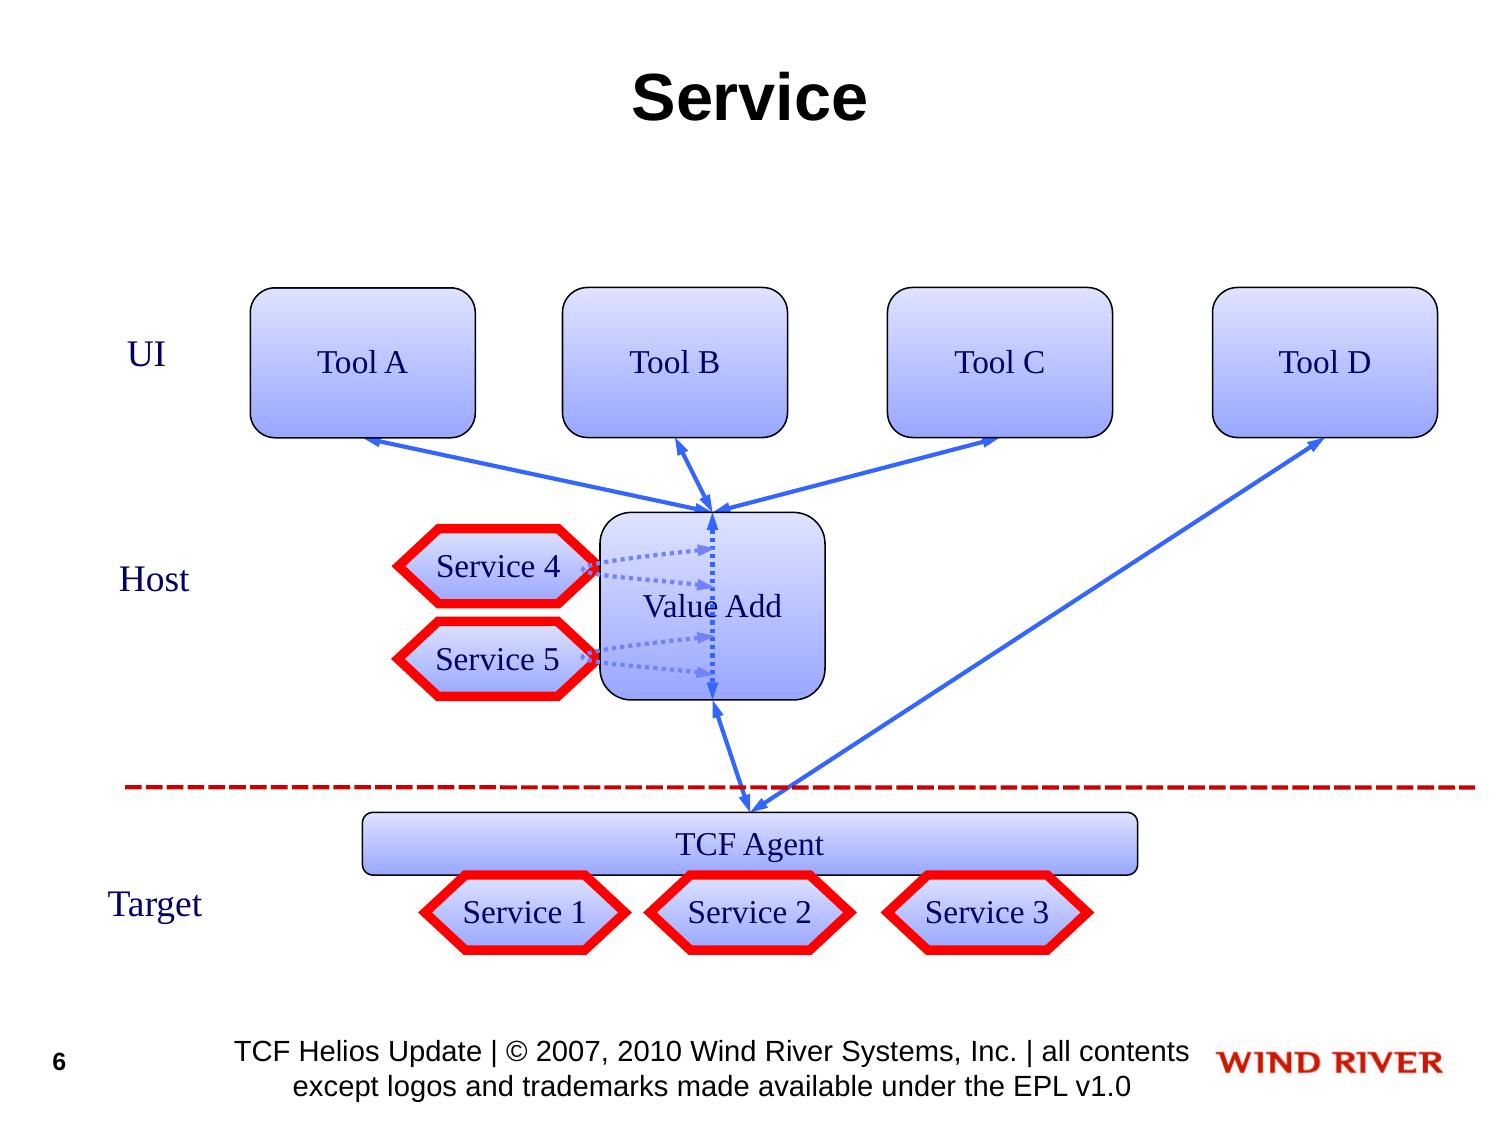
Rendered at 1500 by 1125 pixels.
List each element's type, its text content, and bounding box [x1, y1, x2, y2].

text_box Tool A [250, 287, 476, 438]
text_box [37, 1037, 187, 1113]
text_box Tool B [562, 287, 788, 438]
title Service [37, 37, 1463, 150]
text_box Host [104, 549, 205, 607]
text_box Service 3 [887, 875, 1088, 951]
text_box Tool C [887, 287, 1113, 438]
text_box Target [92, 875, 218, 933]
text_box Service 2 [650, 875, 851, 951]
text_box Service 5 [397, 621, 598, 697]
text_box Service 4 [398, 528, 599, 604]
text_box Tool D [1212, 287, 1438, 438]
text_box TCF Helios Update | © 2007, 2010 Wind River Systems, Inc. | all contents except logos and trademarks made available under the EPL v1.0 [187, 1025, 1238, 1125]
text_box Service 1 [425, 875, 626, 951]
text_box TCF Agent [362, 812, 1138, 876]
text_box Value Add [600, 512, 826, 700]
text_box UI [111, 324, 182, 382]
